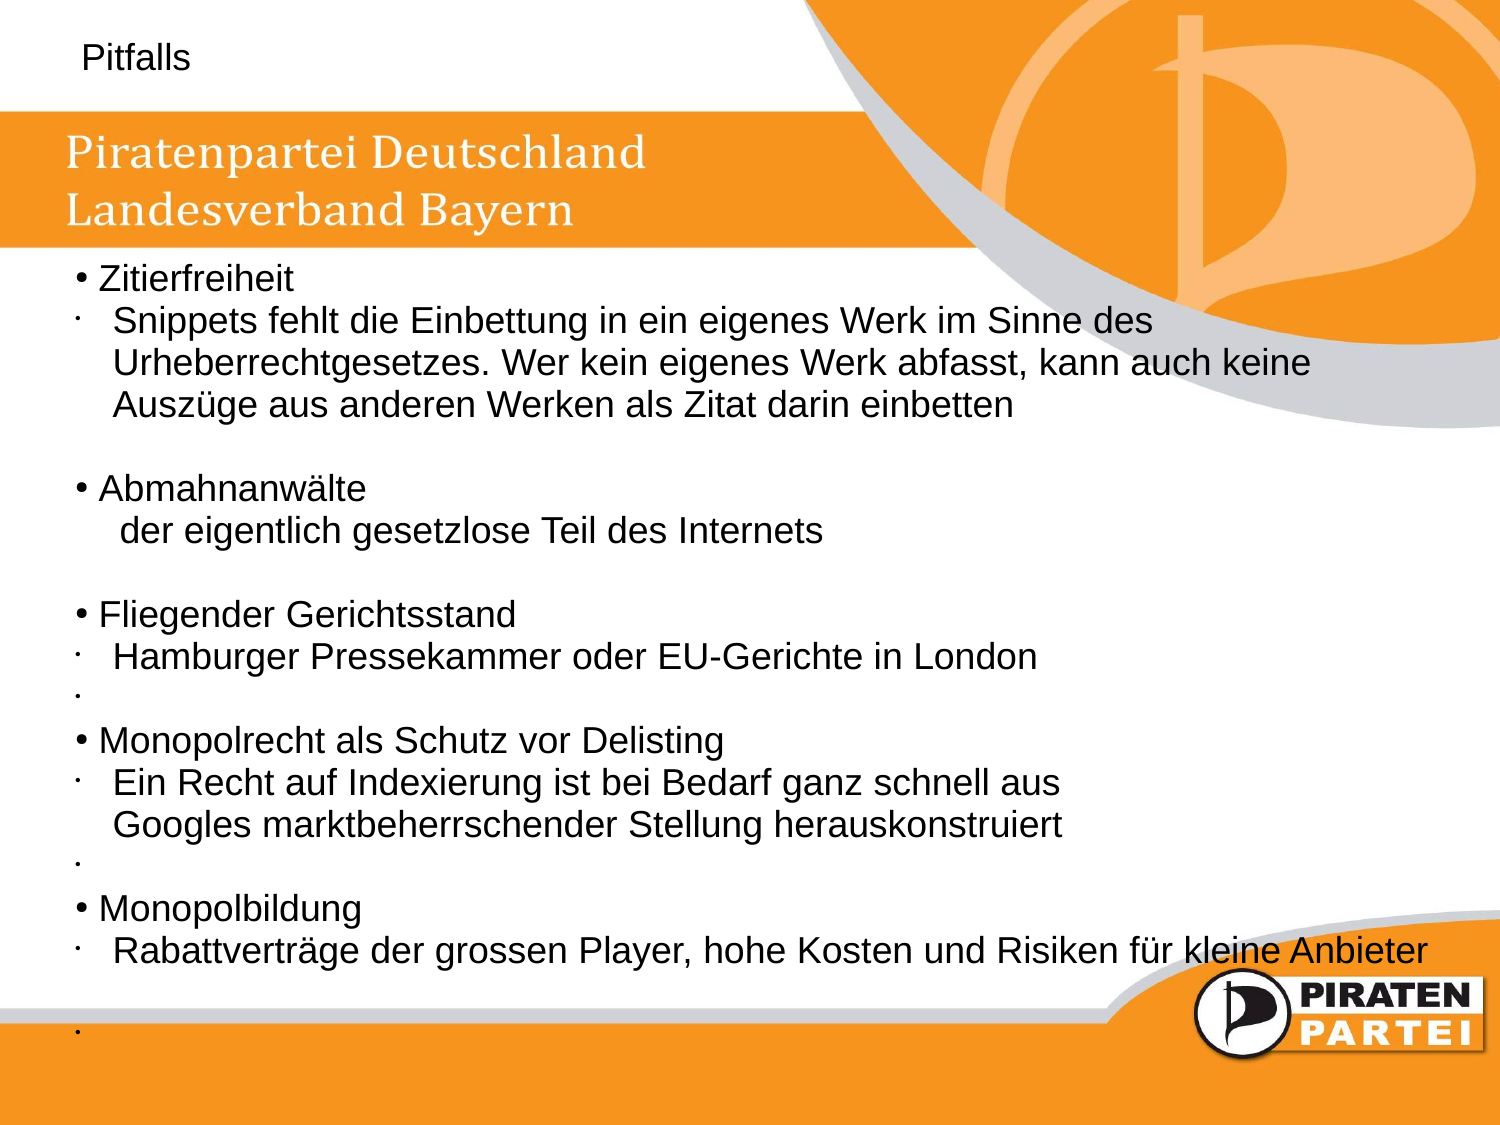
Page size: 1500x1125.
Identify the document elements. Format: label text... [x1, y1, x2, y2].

text_box Zitierfreiheit Snippets fehlt die Einbettung in ein eigenes Werk im Sinne des Urheberrechtgesetzes. Wer kein eigenes Werk abfasst, kann auch keine Auszüge aus anderen Werken als Zitat darin einbetten Abmahnanwälte der eigentlich gesetzlose Teil des Internets Fliegender Gerichtsstand Hamburger Pressekammer oder EU-Gerichte in London Monopolrecht als Schutz vor Delisting Ein Recht auf Indexierung ist bei Bedarf ganz schnell aus Googles marktbeherrschender Stellung herauskonstruiert Monopolbildung Rabattverträge der grossen Player, hohe Kosten und Risiken für kleine Anbieter [60, 250, 1444, 1125]
text_box Pitfalls [66, 29, 207, 87]
picture [0, 0, 1500, 1125]
